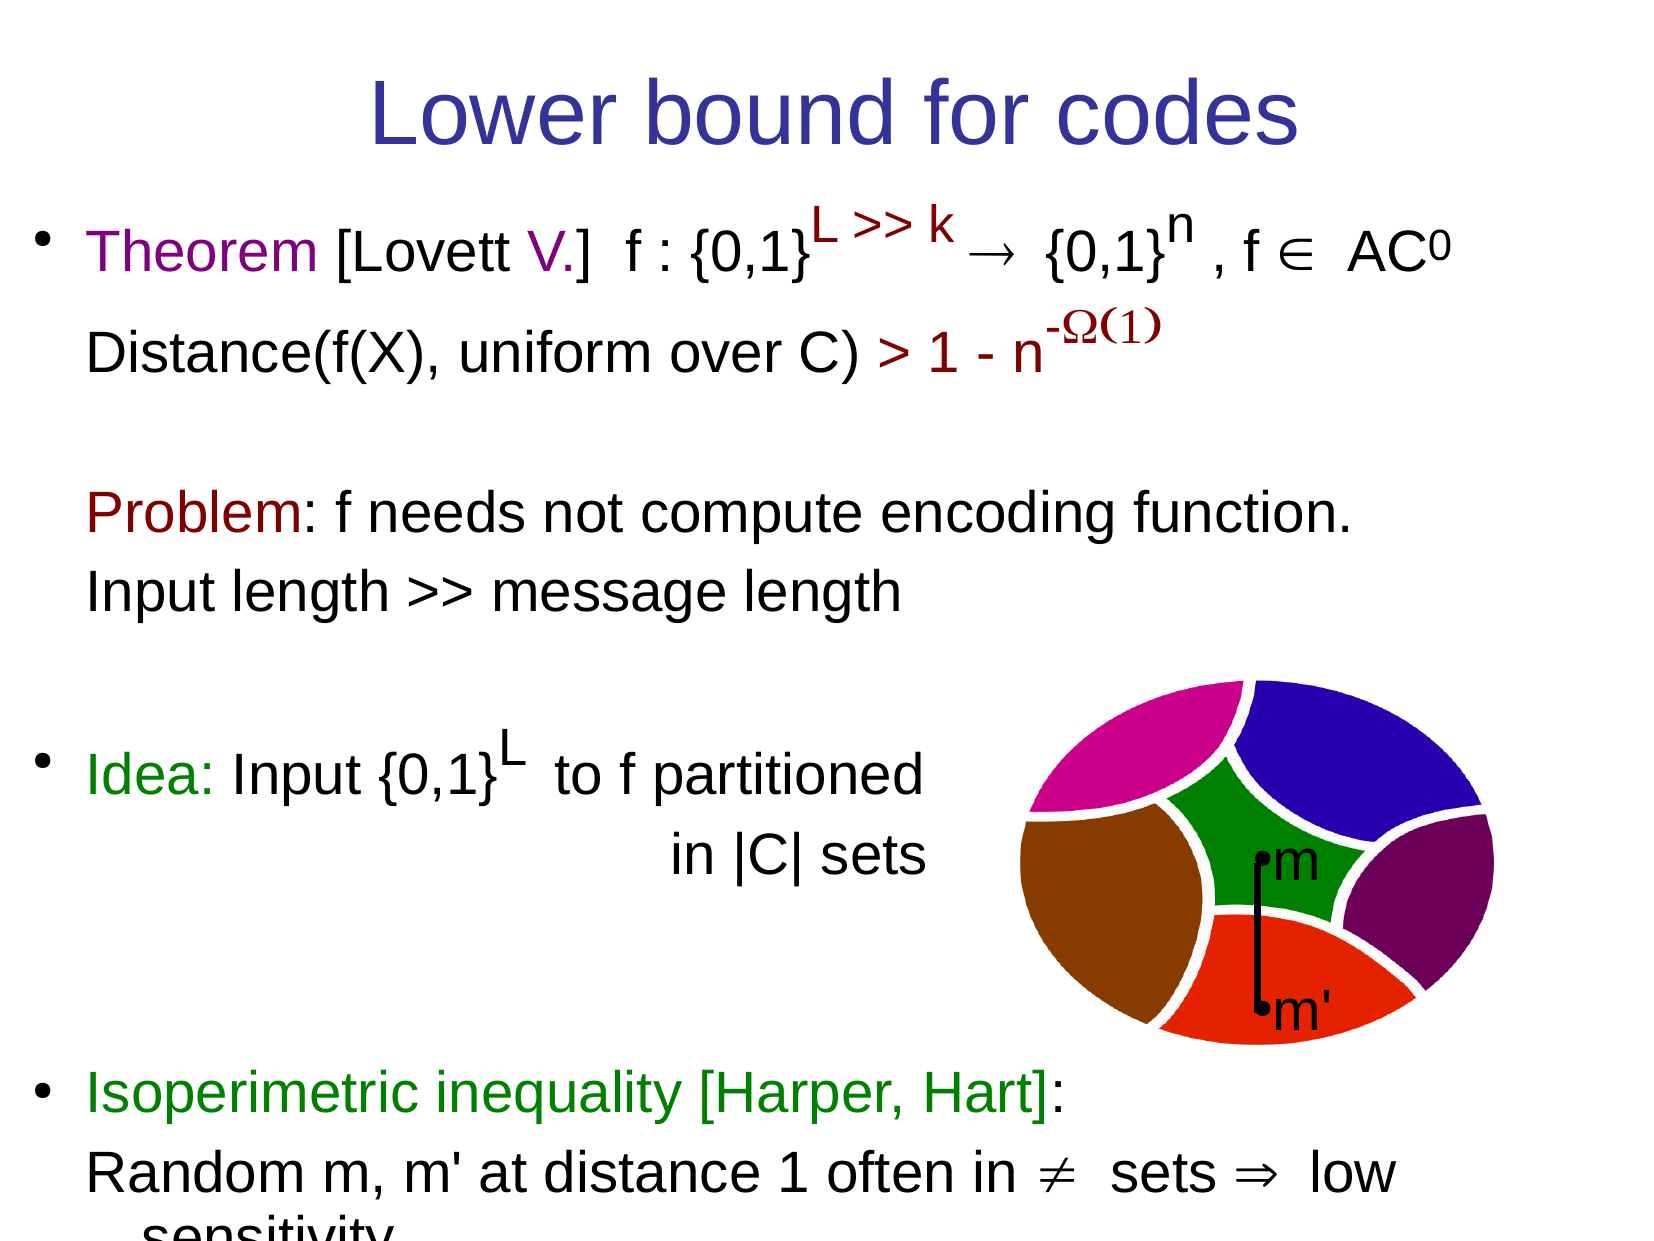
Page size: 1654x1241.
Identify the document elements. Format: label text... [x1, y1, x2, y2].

list Theorem [Lovett V.] f : {0,1}L >> k  {0,1}n , f  AC0 Distance(f(X), uniform over C) > 1 - n-(1) Problem: f needs not compute encoding function. Input length >> message length Idea: Input {0,1}L to f partitioned in |C| sets Isoperimetric inequality [Harper, Hart]: Random m, m' at distance 1 often in  sets  low sensitivity [0, 187, 1654, 1241]
text_box m' [1237, 970, 1351, 1051]
title Lower bound for codes [131, 0, 1538, 226]
text_box m [1237, 820, 1351, 901]
picture [1012, 674, 1501, 1051]
